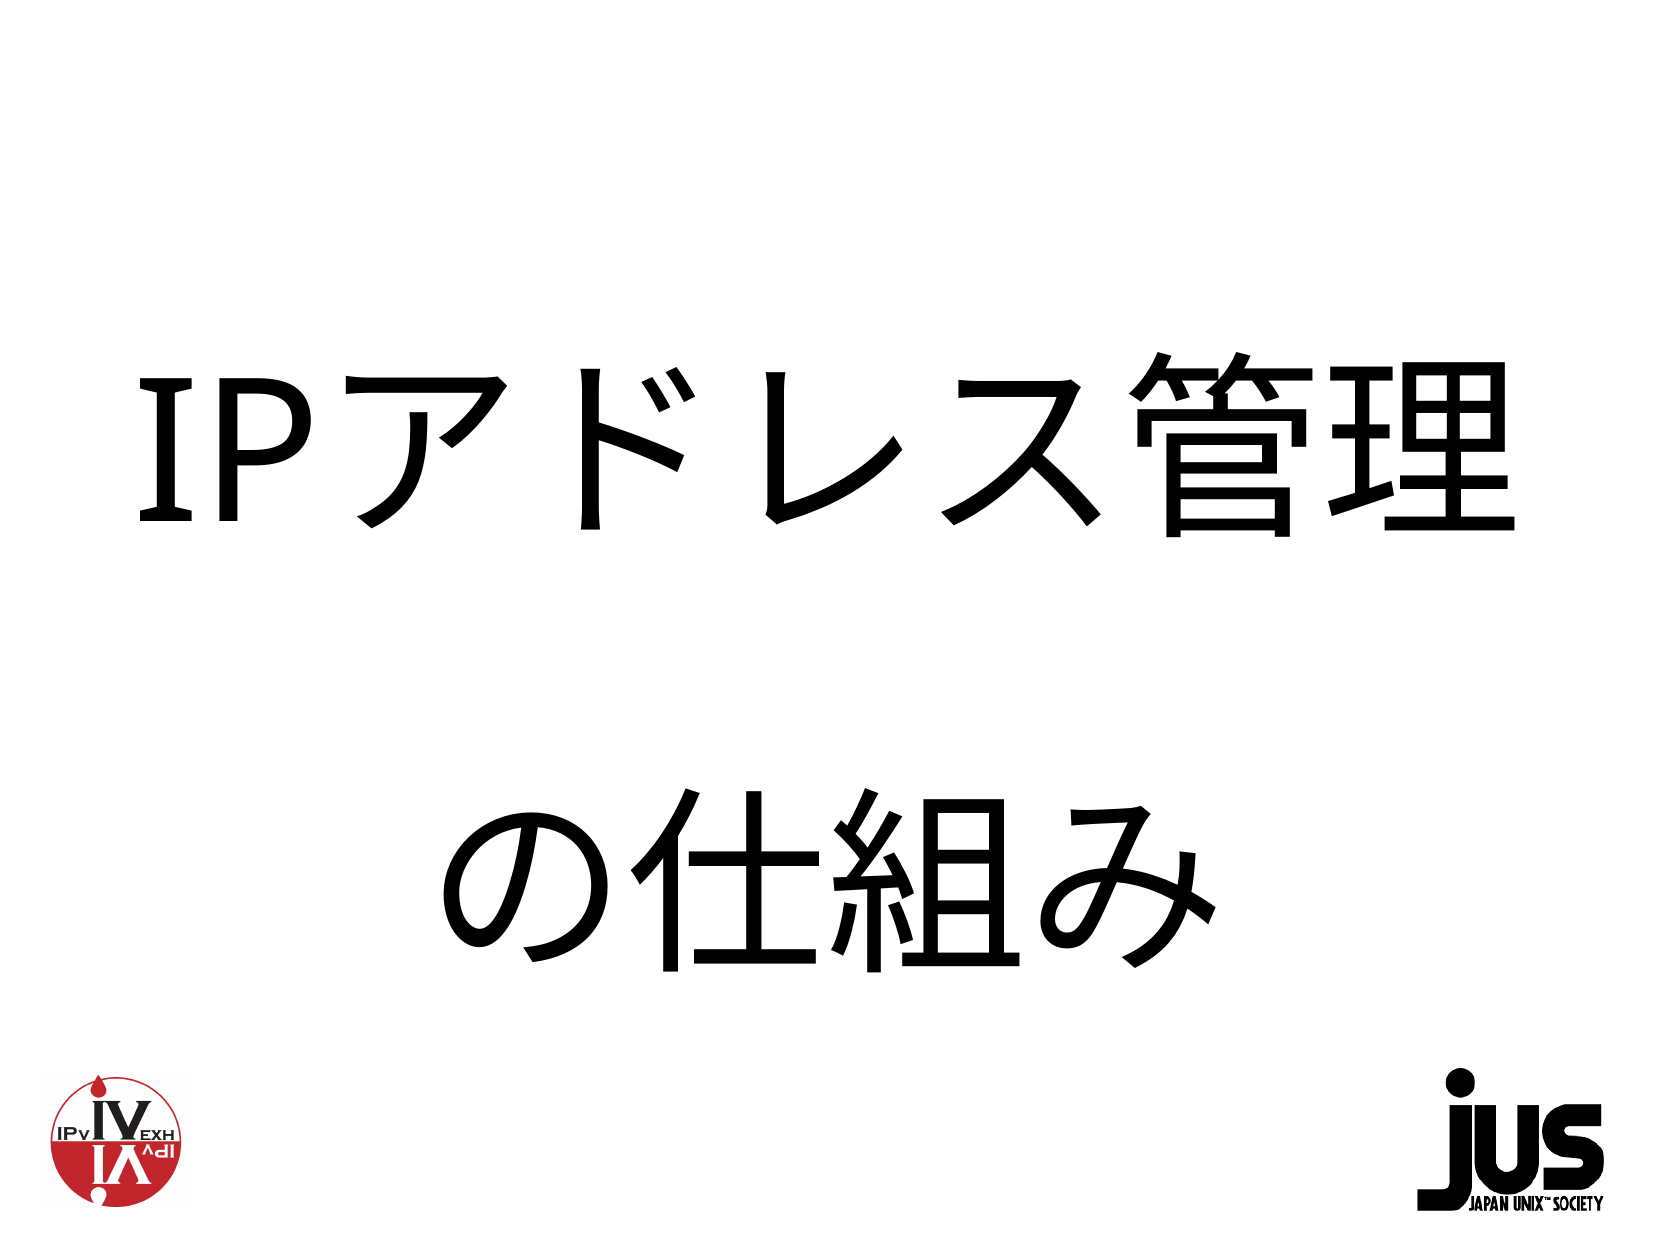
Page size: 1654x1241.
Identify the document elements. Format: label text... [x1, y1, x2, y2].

subtitle IPアドレス管理 の仕組み [82, 56, 1571, 1102]
picture [41, 1068, 190, 1210]
picture [1417, 1068, 1604, 1211]
